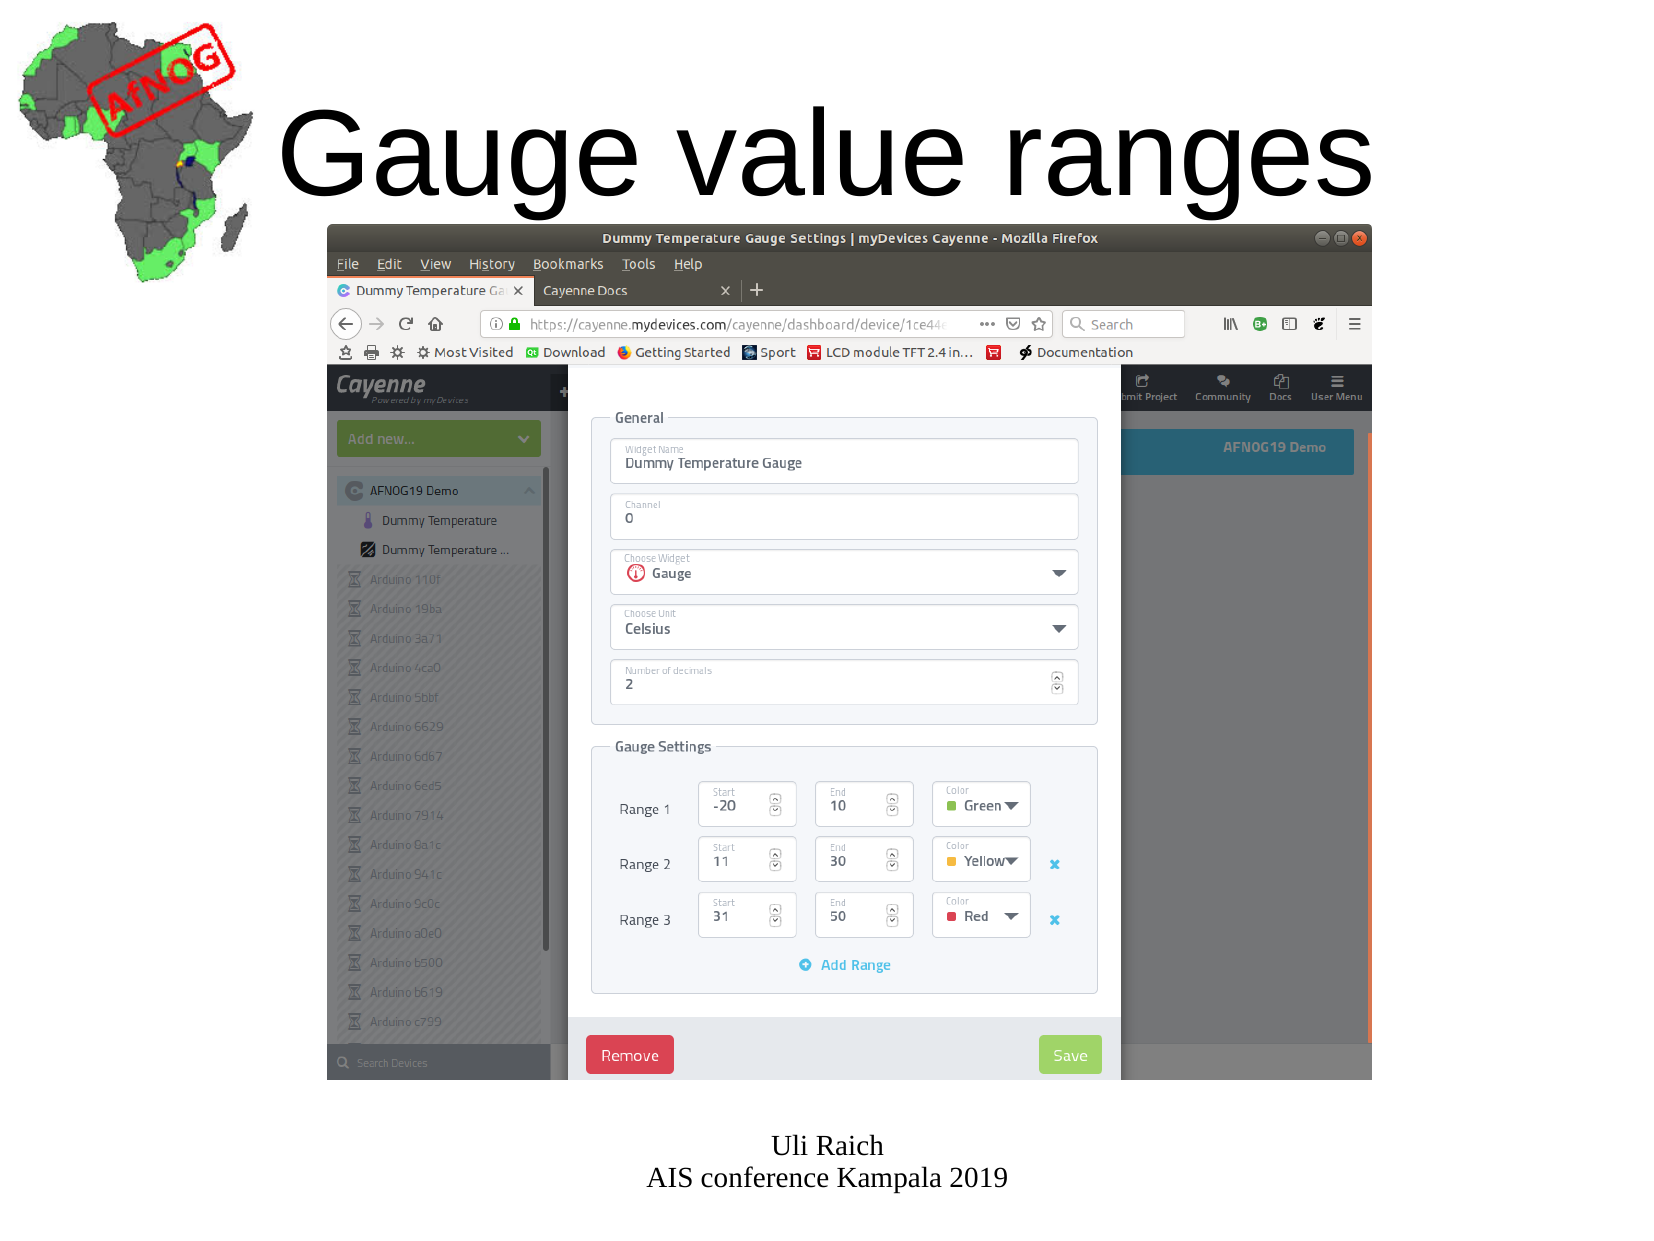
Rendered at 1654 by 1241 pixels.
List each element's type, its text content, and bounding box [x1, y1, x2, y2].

picture [9, 0, 259, 291]
title Gauge value ranges [82, 49, 1571, 257]
picture [327, 224, 1372, 1081]
